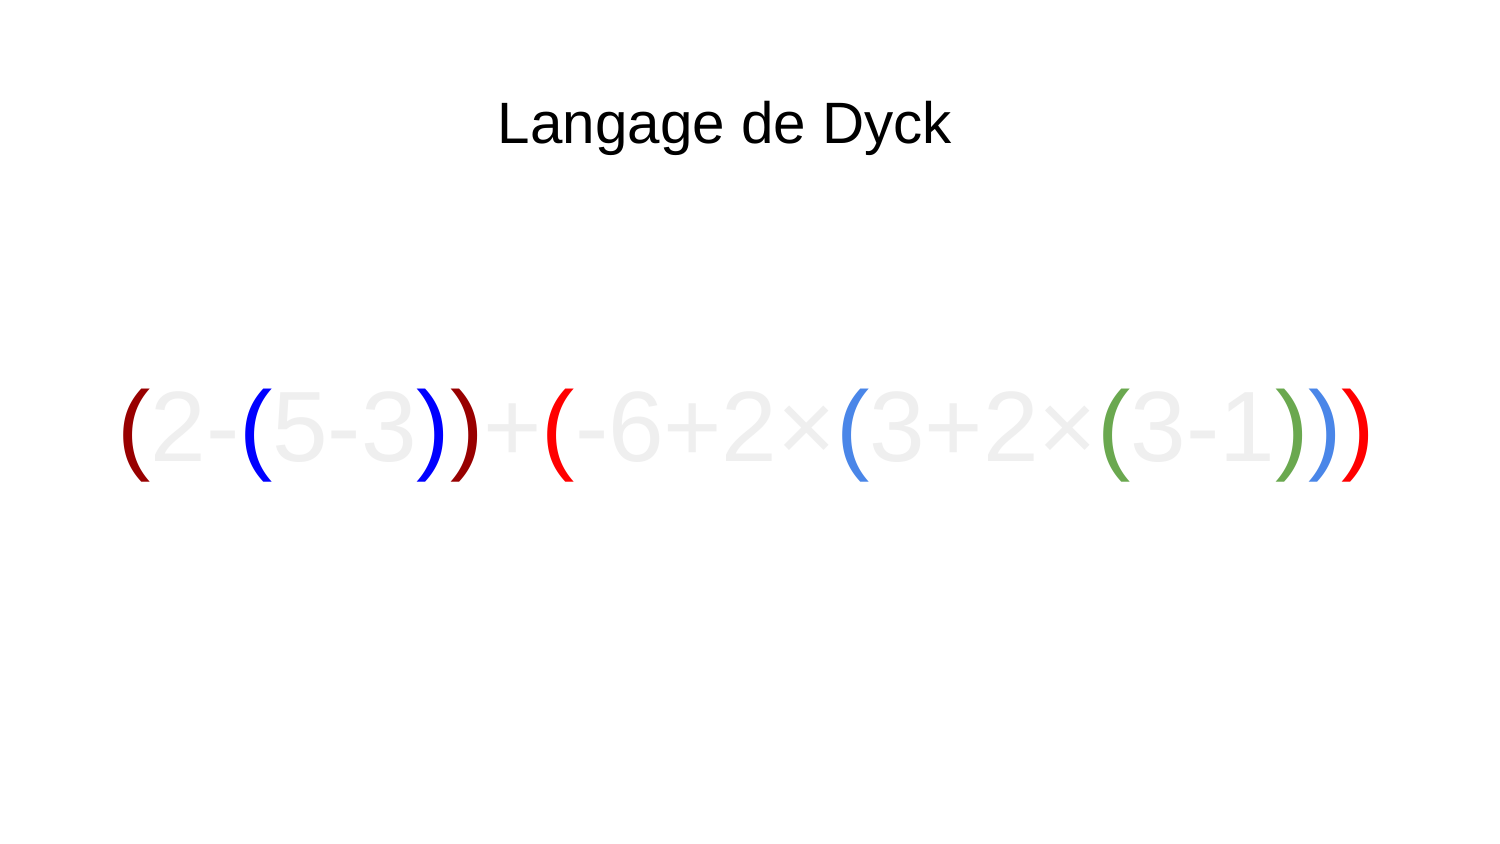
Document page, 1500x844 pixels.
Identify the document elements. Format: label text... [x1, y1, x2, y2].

title Langage de Dyck [482, 70, 1017, 165]
list (2-(5-3))+(-6+2×(3+2×(3-1))) [102, 346, 1427, 526]
